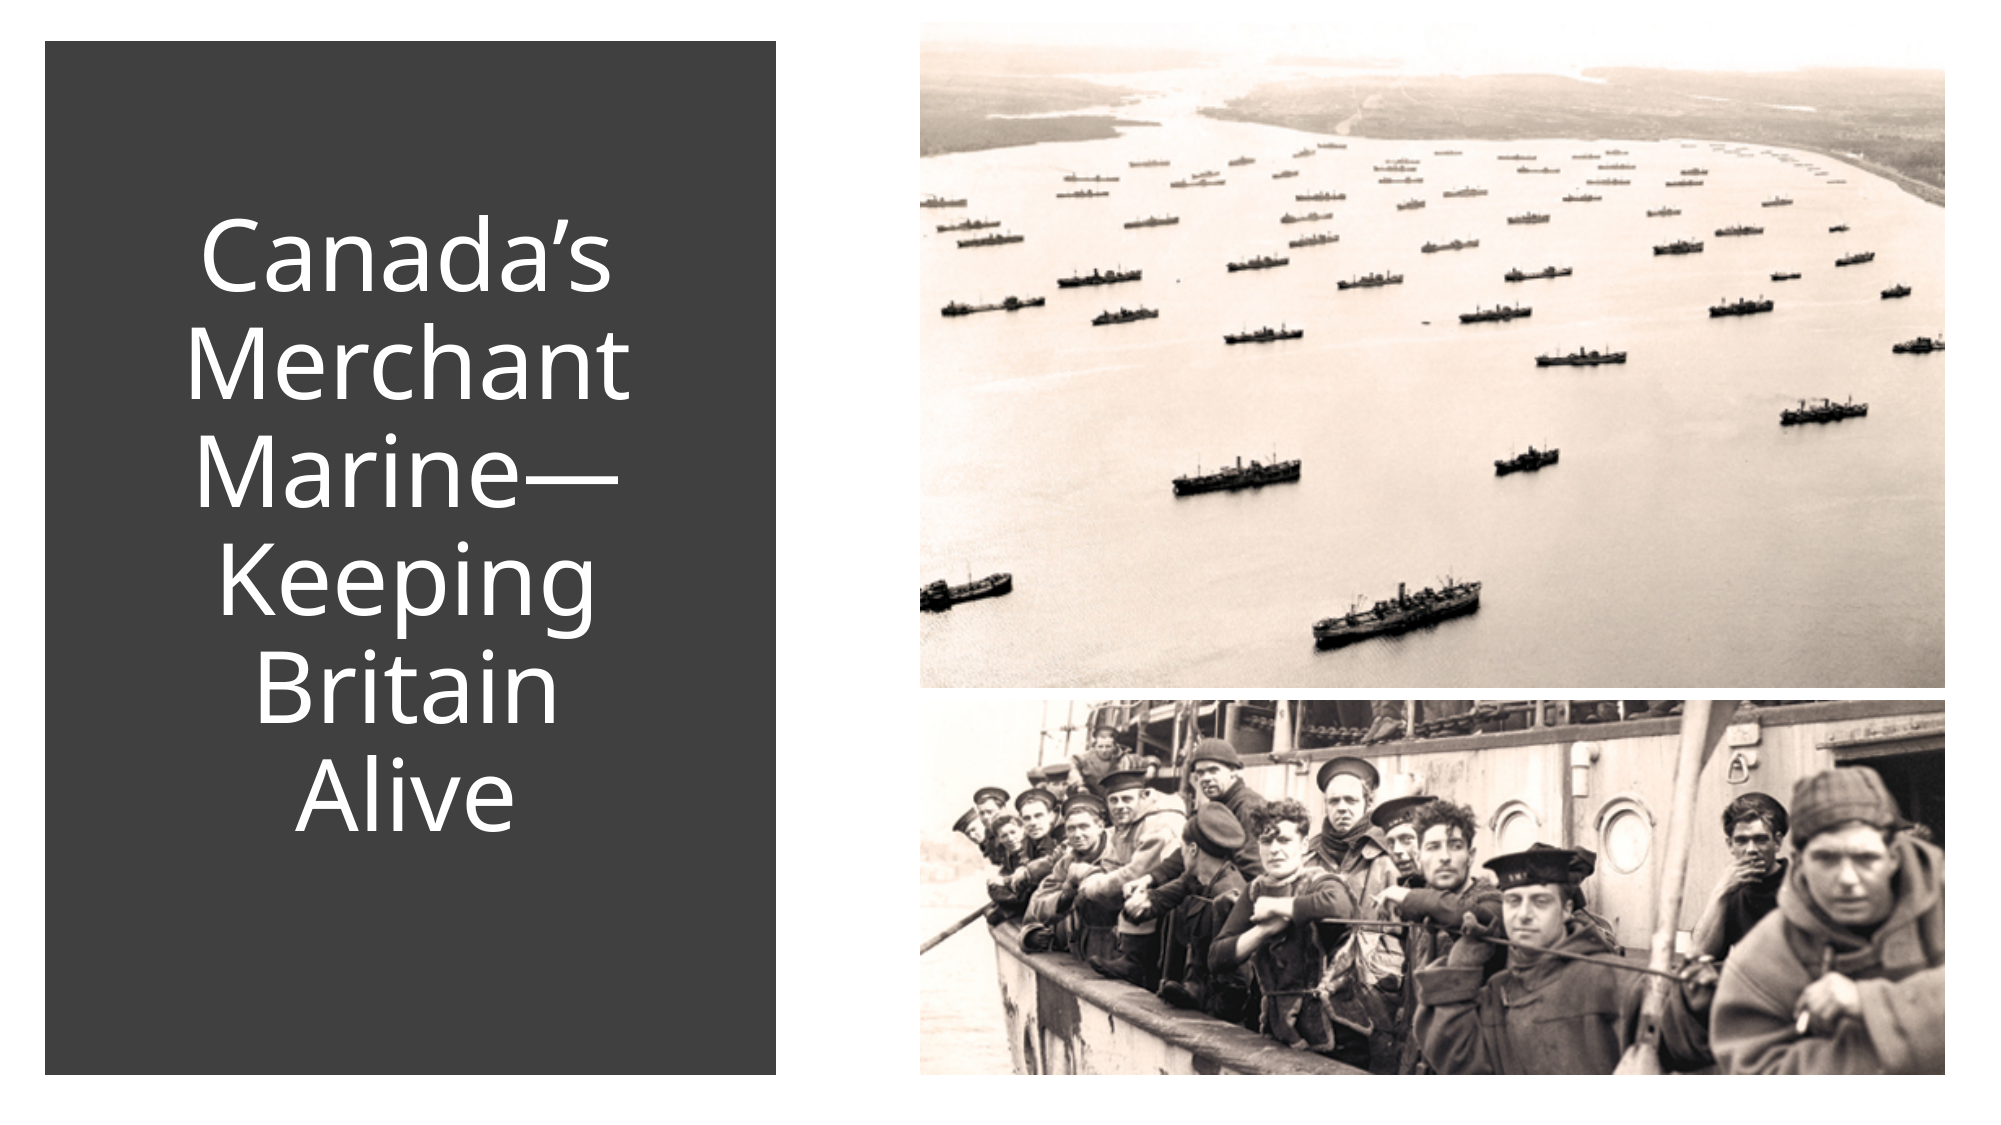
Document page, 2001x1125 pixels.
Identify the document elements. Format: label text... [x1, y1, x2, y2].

picture [920, 22, 1945, 688]
text_box [55, 51, 766, 1065]
title Canada’s Merchant Marine—Keeping Britain Alive [121, 121, 693, 936]
picture [920, 701, 1945, 1076]
